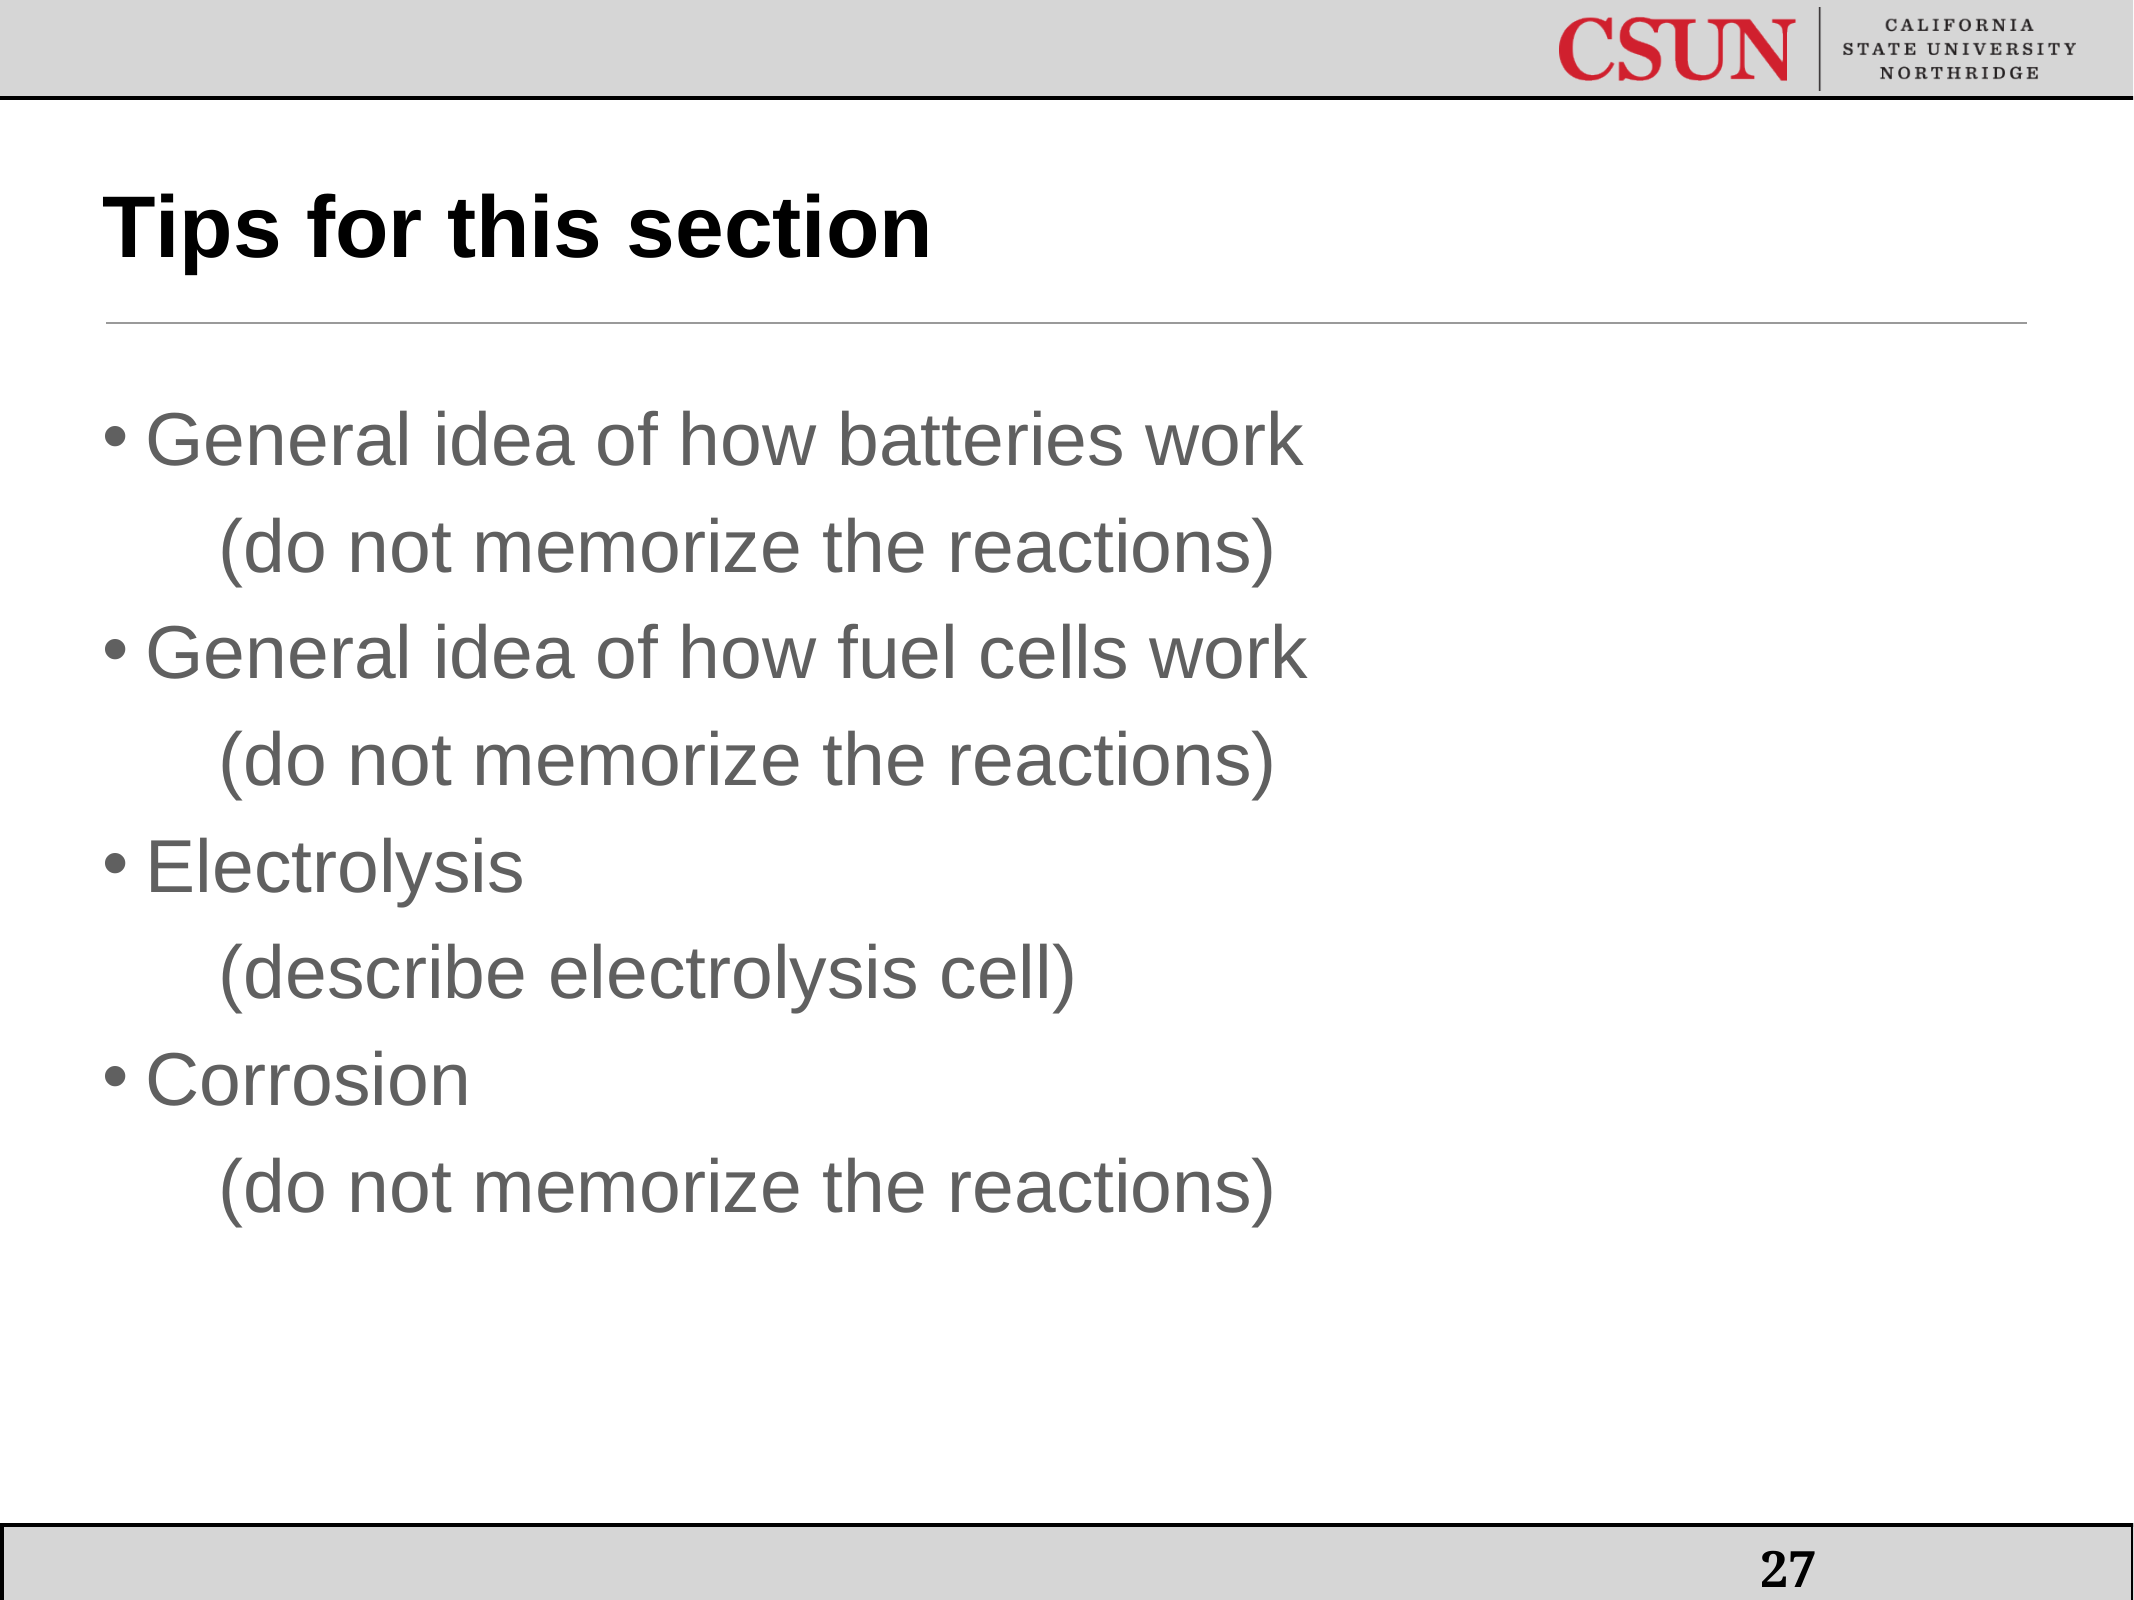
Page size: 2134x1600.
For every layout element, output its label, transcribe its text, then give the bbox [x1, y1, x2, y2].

title Tips for this section [93, 104, 2040, 284]
list General idea of how batteries work (do not memorize the reactions) General idea of how fuel cells work (do not memorize the reactions) Electrolysis (describe electrolysis cell) Corrosion (do not memorize the reactions) [93, 382, 2040, 1460]
picture [1559, 7, 2076, 91]
